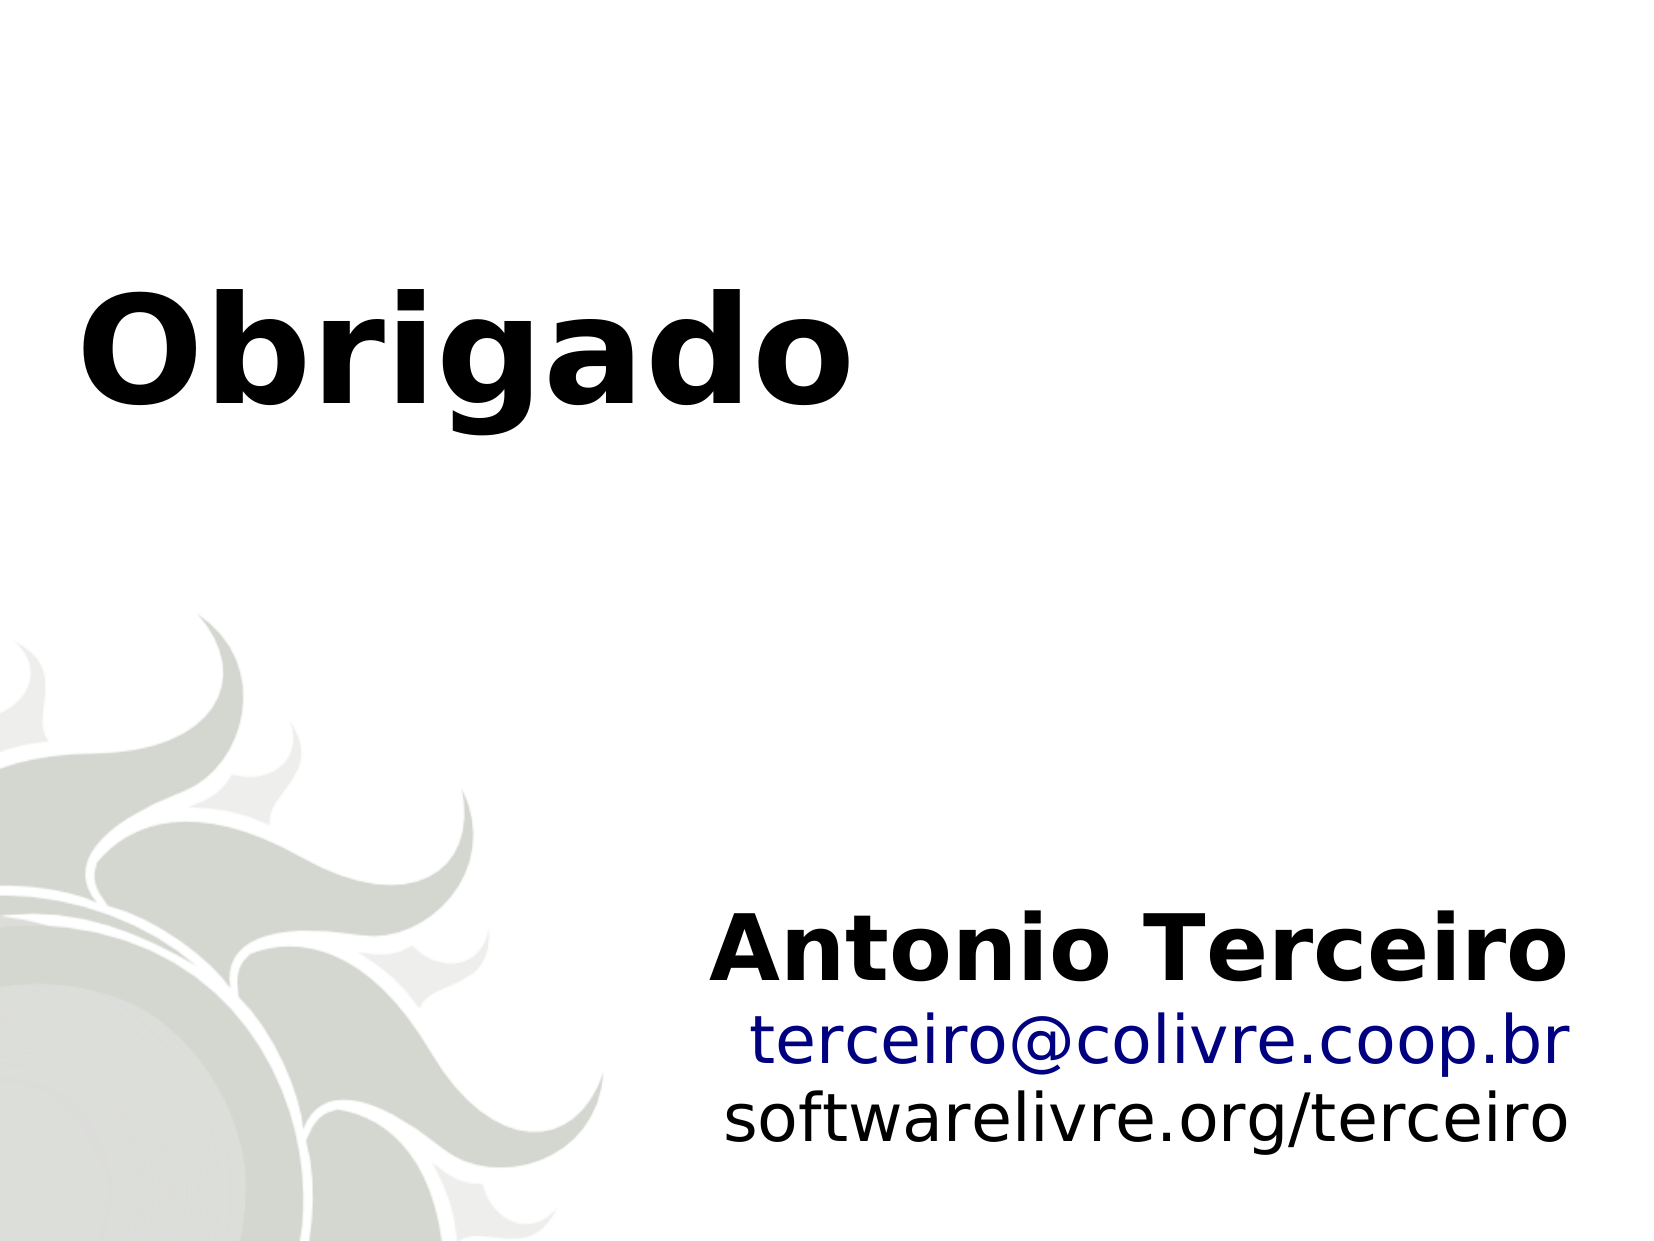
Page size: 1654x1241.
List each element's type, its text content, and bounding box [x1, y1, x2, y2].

picture [0, 555, 644, 1241]
title Obrigado [76, 263, 1565, 439]
text_box Antonio Terceiro terceiro@colivre.coop.br softwarelivre.org/terceiro [82, 885, 1571, 1167]
